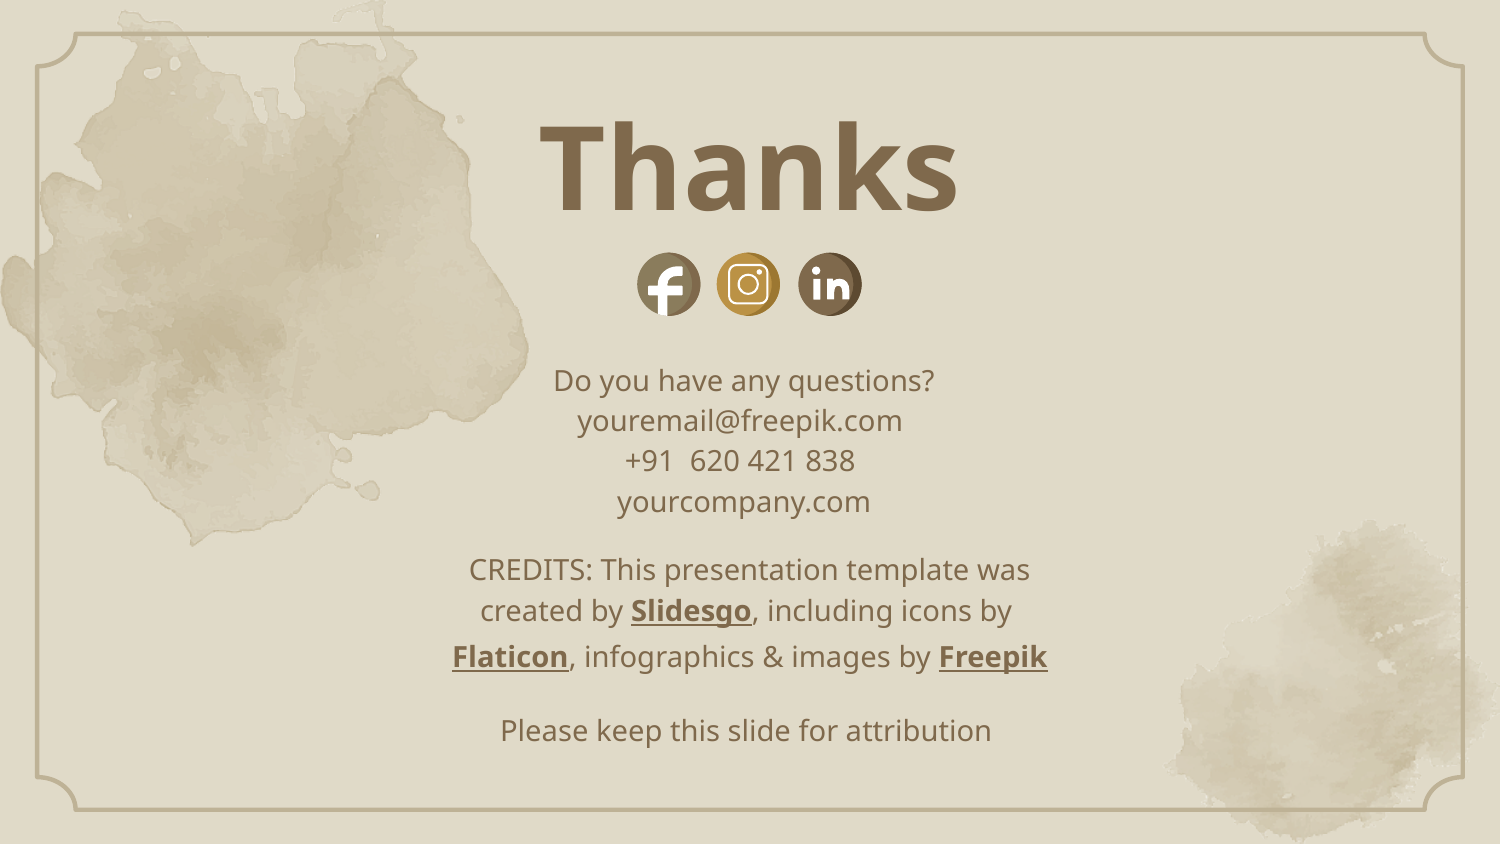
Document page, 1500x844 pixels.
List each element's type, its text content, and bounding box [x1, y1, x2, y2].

text_box [716, 252, 780, 316]
subtitle Do you have any questions? youremail@freepik.com +91 620 421 838 yourcompany.com [448, 342, 1040, 543]
title Thanks [499, 89, 1001, 238]
text_box [798, 252, 862, 316]
text_box [637, 252, 701, 316]
text_box Please keep this slide for attribution [485, 710, 1015, 750]
